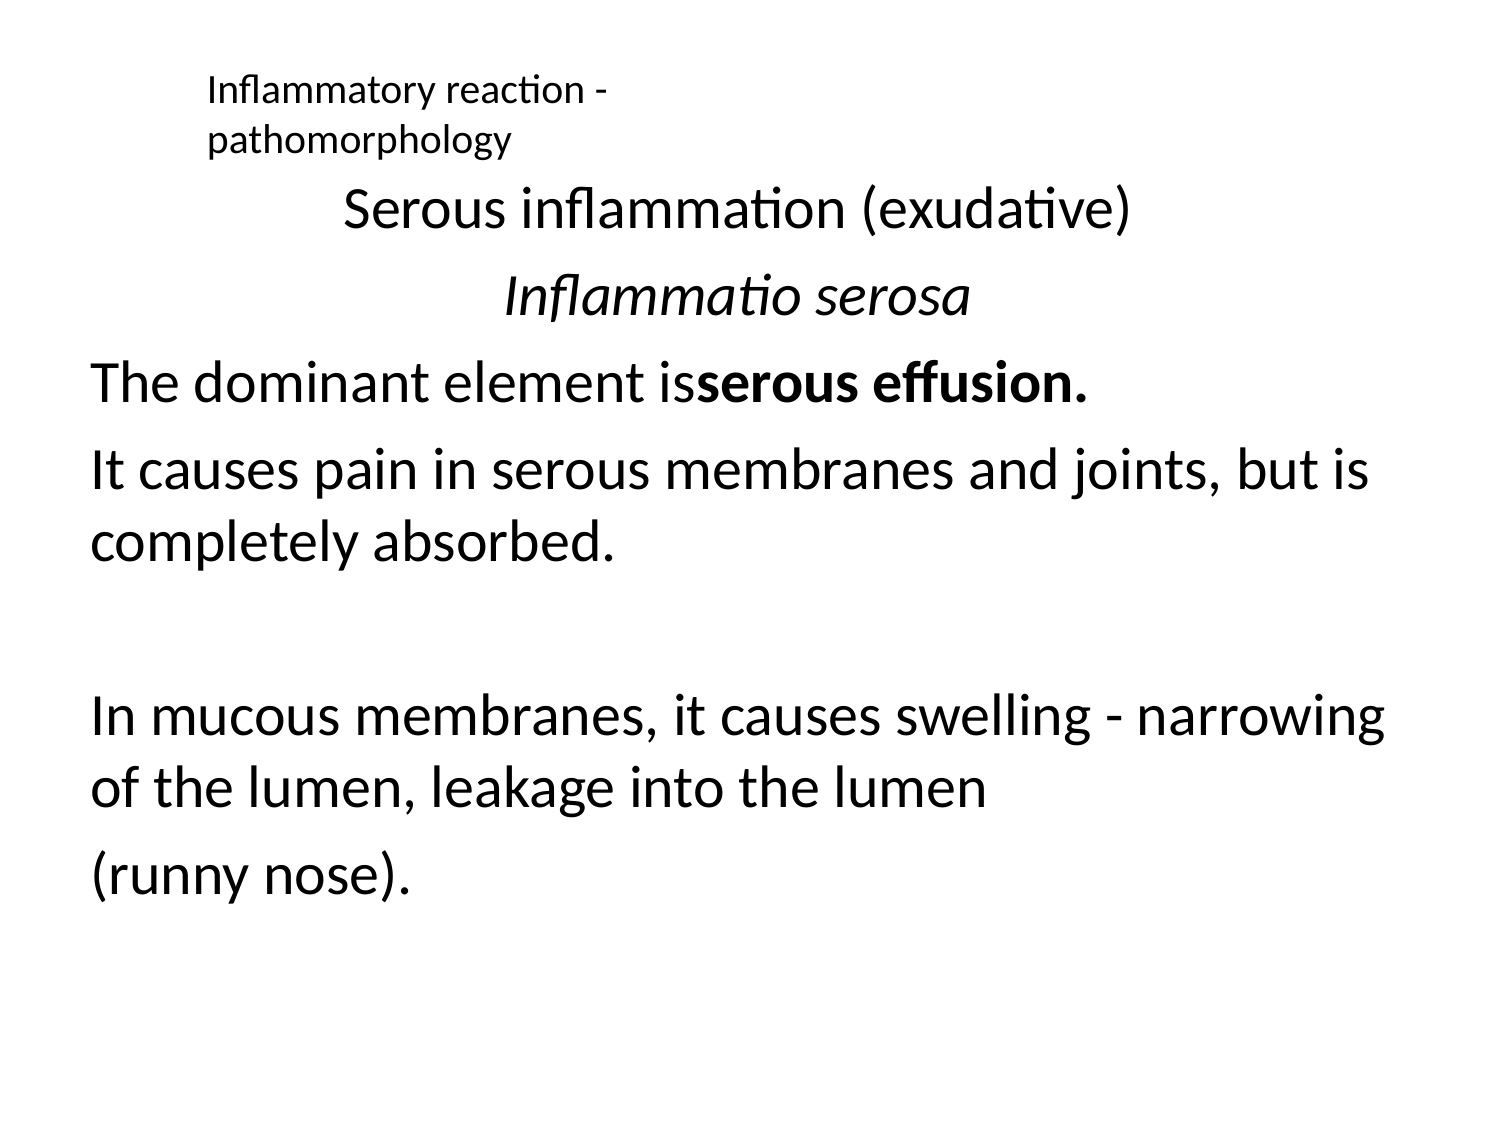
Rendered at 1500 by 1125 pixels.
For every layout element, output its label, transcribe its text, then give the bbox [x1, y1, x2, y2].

title Inflammatory reaction - pathomorphology [88, 54, 727, 138]
list Serous inflammation (exudative) Inflammatio serosa The dominant element isserous effusion. It causes pain in serous membranes and joints, but is completely absorbed. In mucous membranes, it causes swelling - narrowing of the lumen, leakage into the lumen (runny nose). [75, 160, 1426, 1005]
